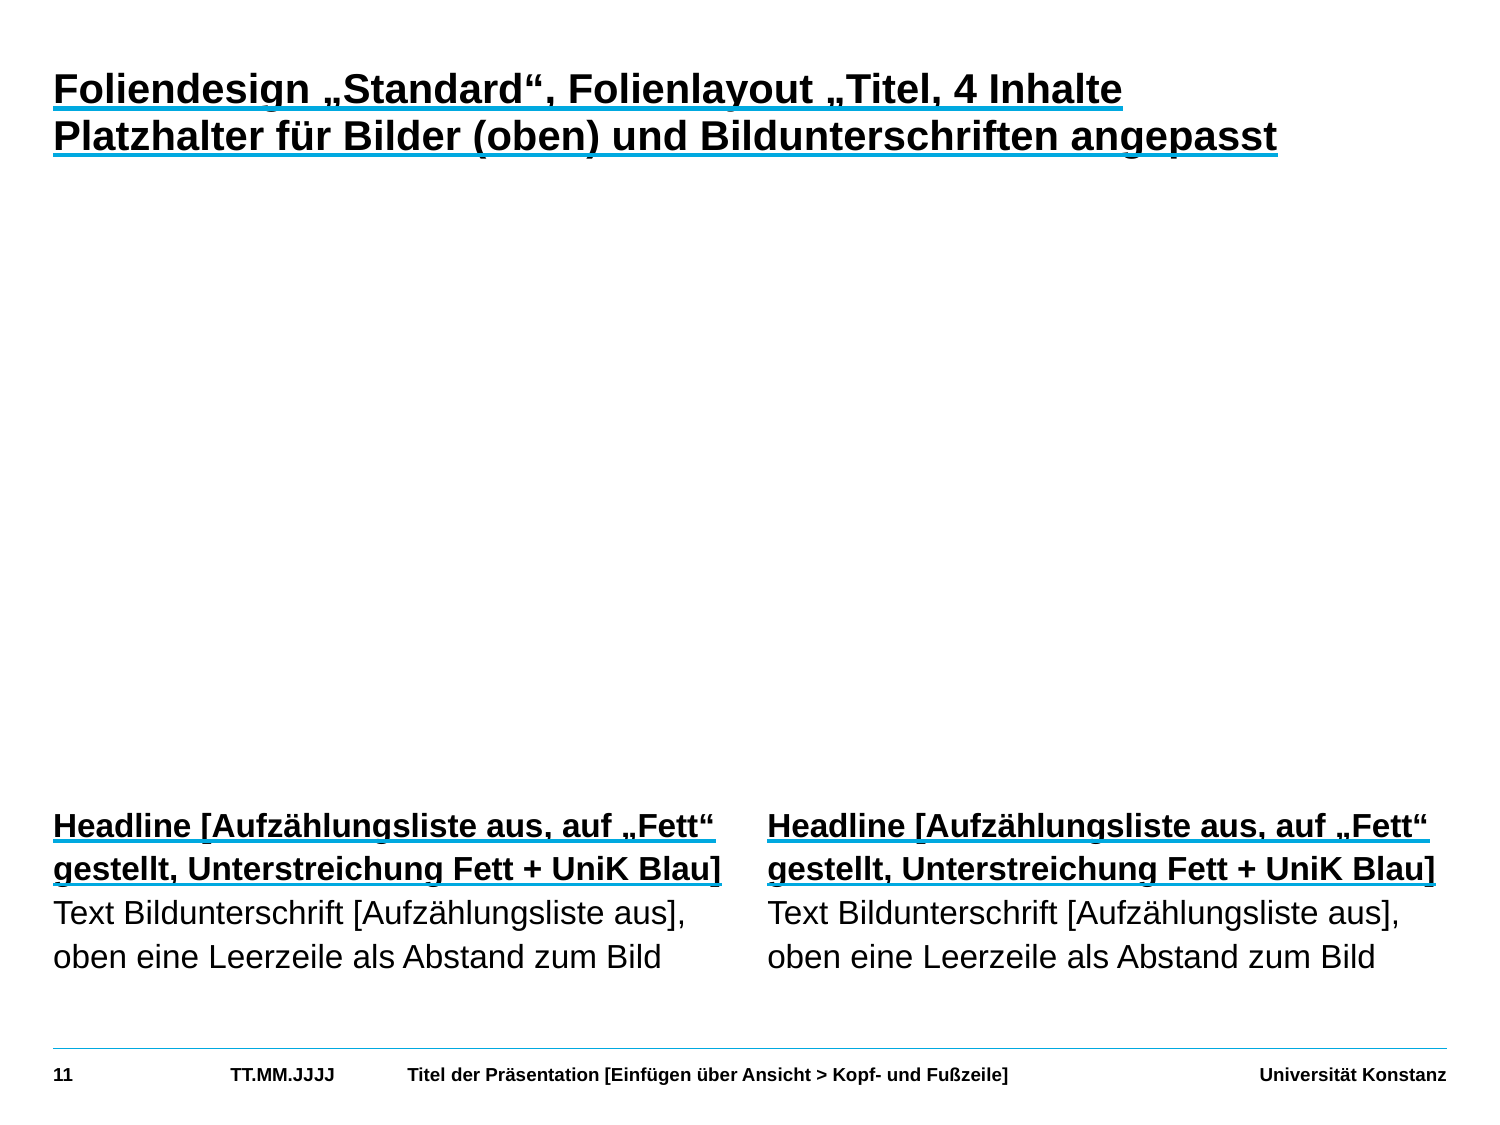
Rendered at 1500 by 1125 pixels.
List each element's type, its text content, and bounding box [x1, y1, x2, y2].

list Headline [Aufzählungsliste aus, auf „Fett“ gestellt, Unterstreichung Fett + UniK Blau] Text Bildunterschrift [Aufzählungsliste aus], oben eine Leerzeile als Abstand zum Bild [767, 763, 1448, 1012]
list Headline [Aufzählungsliste aus, auf „Fett“ gestellt, Unterstreichung Fett + UniK Blau] Text Bildunterschrift [Aufzählungsliste aus], oben eine Leerzeile als Abstand zum Bild [53, 763, 734, 1012]
title Foliendesign „Standard“, Folienlayout „Titel, 4 Inhalte Platzhalter für Bilder (oben) und Bildunterschriften angepasst [53, 66, 1447, 244]
